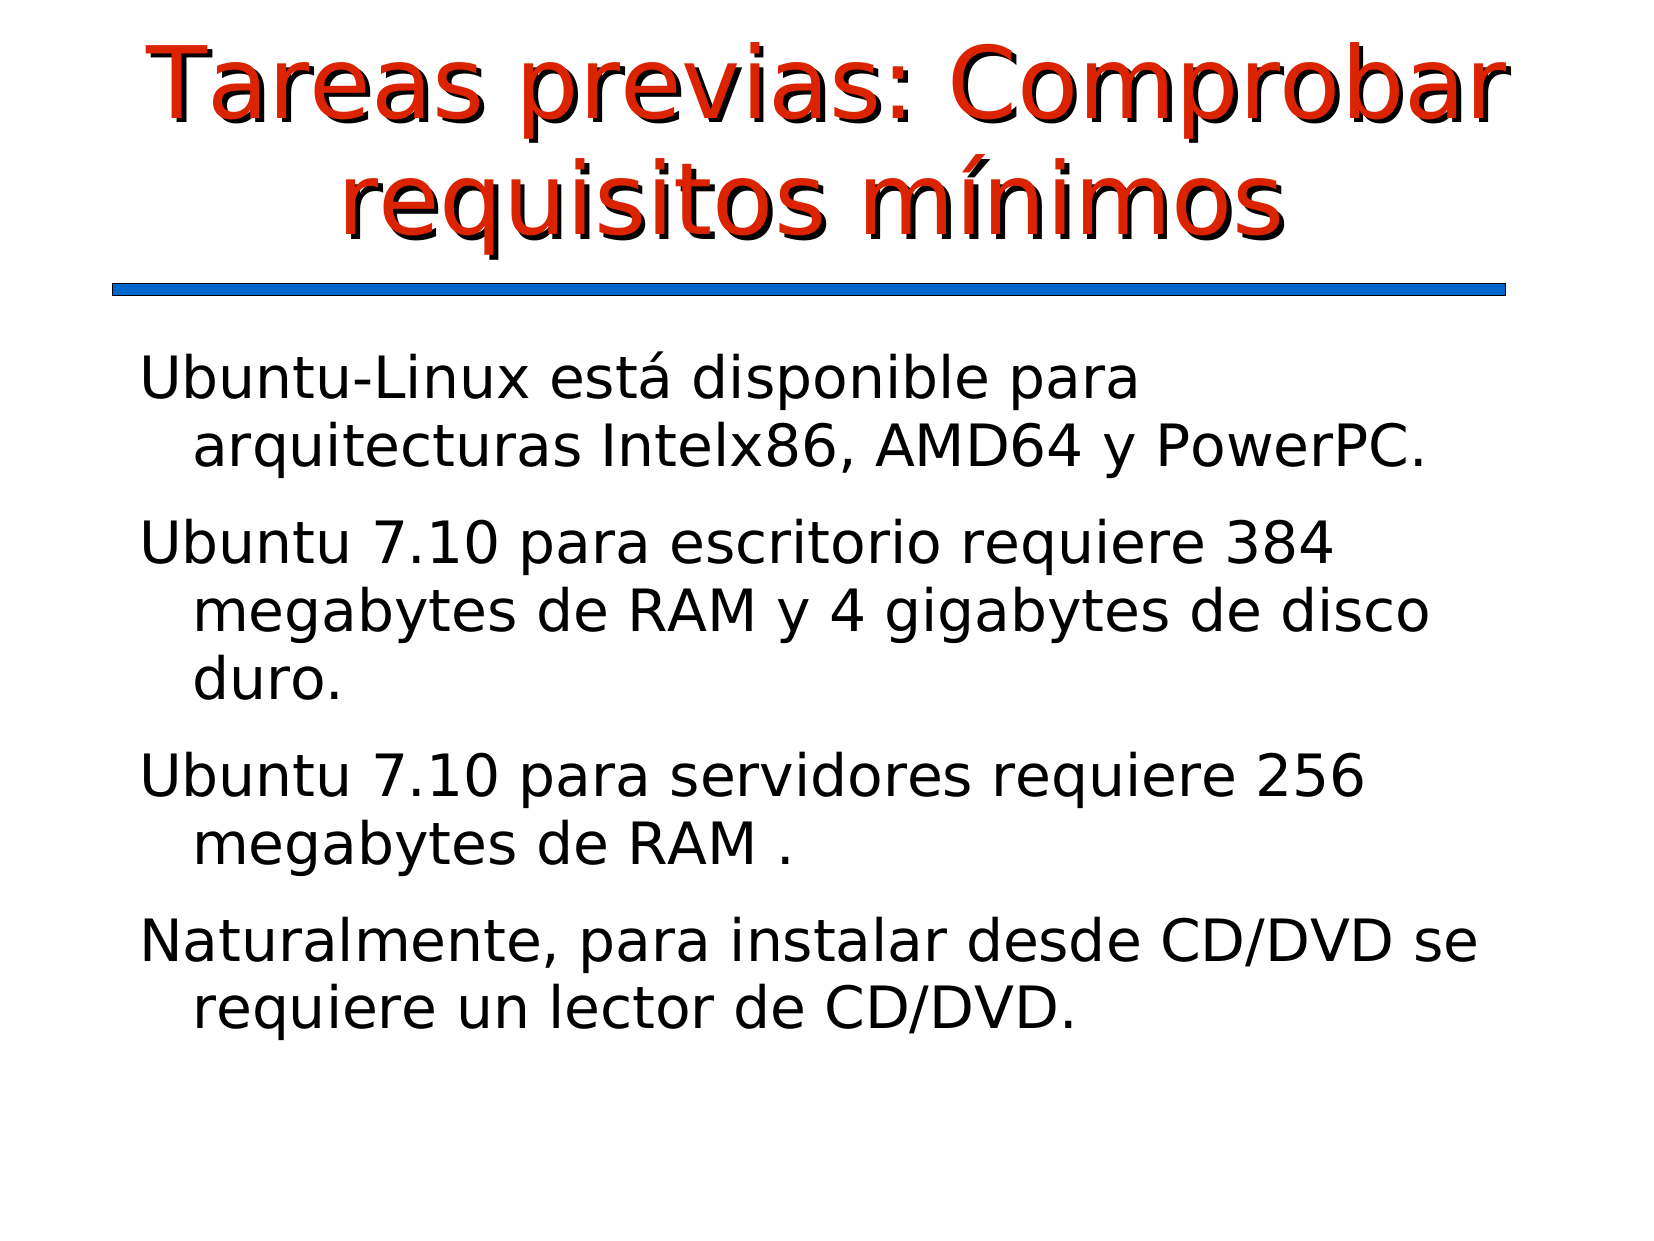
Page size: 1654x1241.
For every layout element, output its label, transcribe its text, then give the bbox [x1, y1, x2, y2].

title Tareas previas: Comprobar requisitos mínimos [121, 25, 1534, 258]
list Ubuntu-Linux está disponible para arquitecturas Intelx86, AMD64 y PowerPC. Ubuntu 7.10 para escritorio requiere 384 megabytes de RAM y 4 gigabytes de disco duro. Ubuntu 7.10 para servidores requiere 256 megabytes de RAM . Naturalmente, para instalar desde CD/DVD se requiere un lector de CD/DVD. [121, 344, 1534, 1127]
